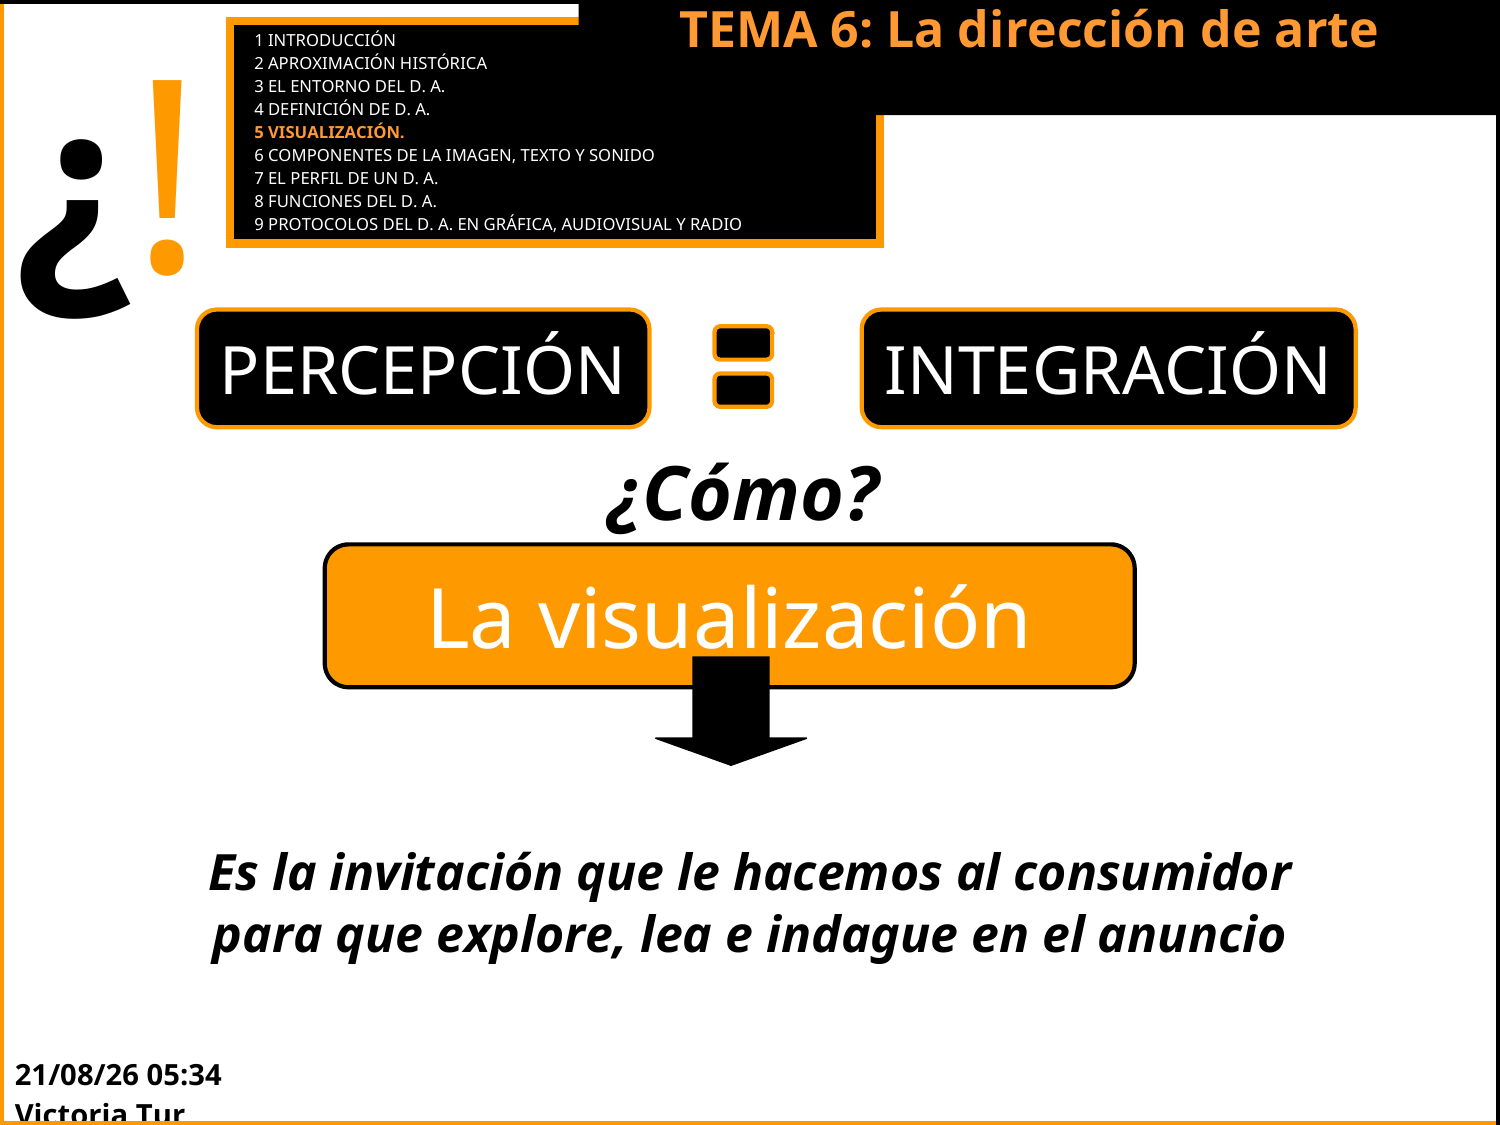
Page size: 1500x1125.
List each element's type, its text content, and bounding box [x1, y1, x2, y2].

text_box [714, 373, 773, 407]
text_box PERCEPCIÓN [196, 309, 650, 428]
text_box Es la invitación que le hacemos al consumidor para que explore, lea e indague en el anuncio [159, 834, 1341, 973]
text_box [714, 326, 773, 360]
text_box INTEGRACIÓN [861, 309, 1356, 428]
text_box 1 INTRODUCCIÓN 2 APROXIMACIÓN HISTÓRICA 3 EL ENTORNO DEL D. A. 4 DEFINICIÓN DE D. A. 5 VISUALIZACIÓN. 6 COMPONENTES DE LA IMAGEN, TEXTO Y SONIDO 7 EL PERFIL DE UN D. A. 8 FUNCIONES DEL D. A. 9 PROTOCOLOS DEL D. A. EN GRÁFICA, AUDIOVISUAL Y RADIO [230, 20, 880, 244]
text_box TEMA 6: La dirección de arte [578, 0, 1500, 116]
text_box La visualización [324, 544, 1135, 688]
text_box ¿Cómo? [525, 432, 963, 544]
text_box [655, 657, 807, 766]
